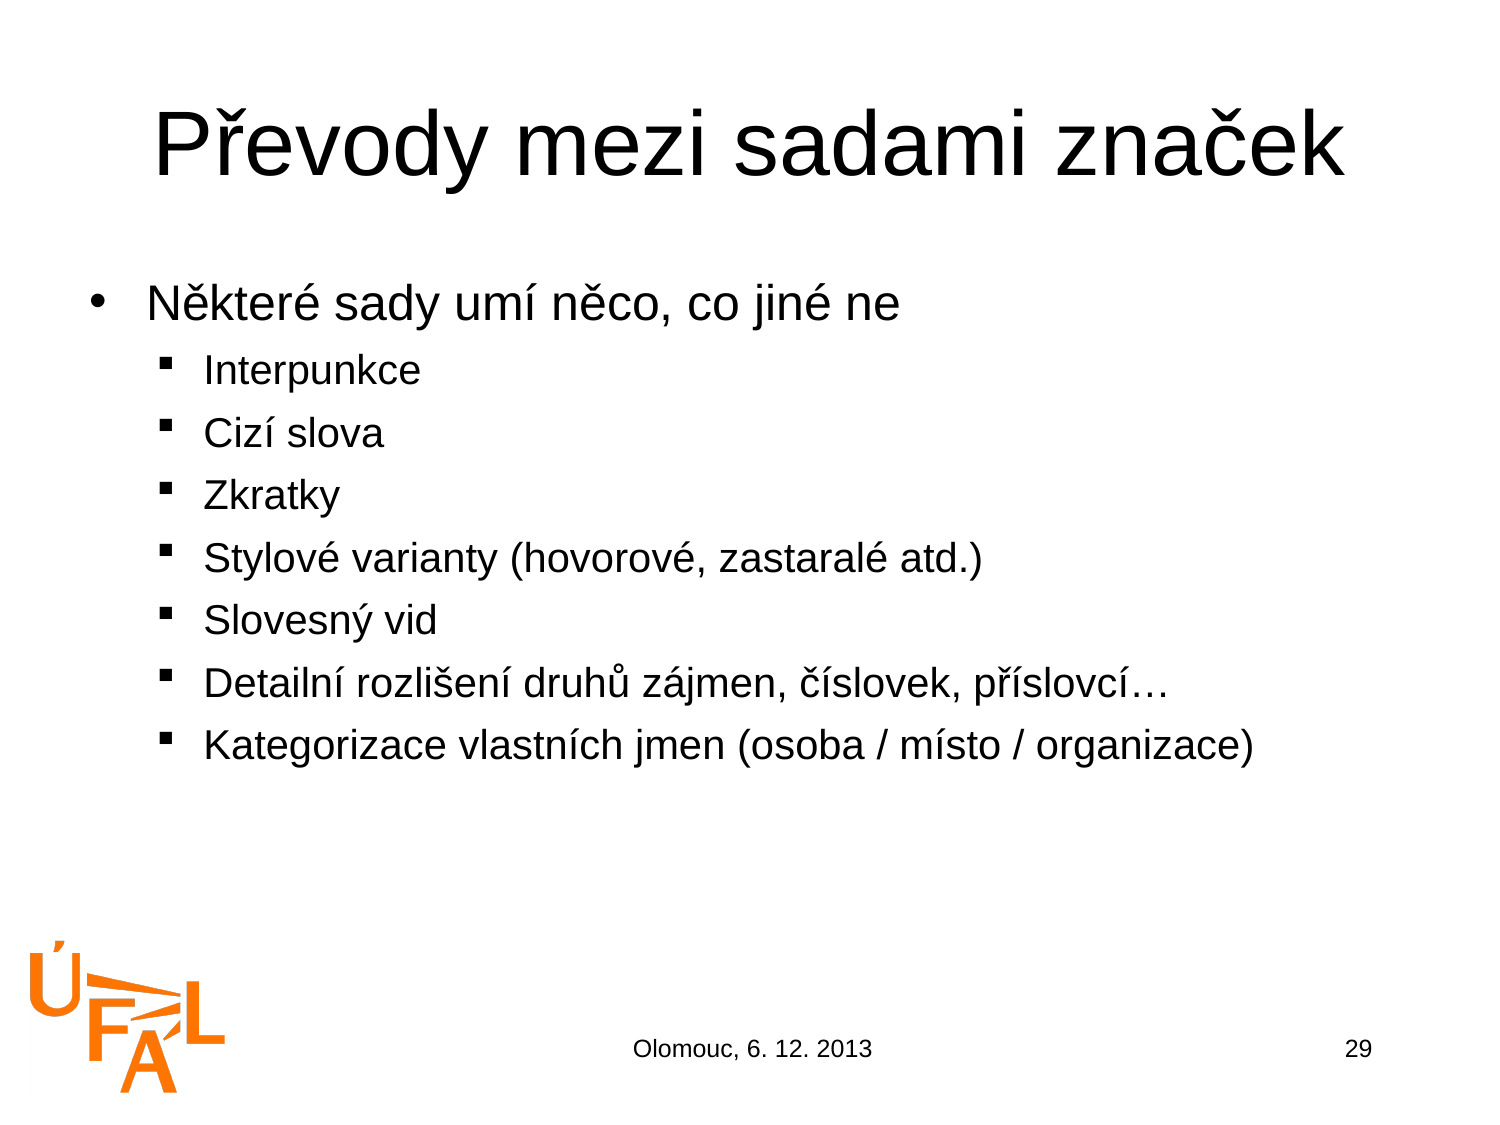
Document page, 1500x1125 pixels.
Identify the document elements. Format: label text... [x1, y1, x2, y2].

title Převody mezi sadami značek [75, 14, 1426, 262]
picture [29, 940, 225, 1093]
list Některé sady umí něco, co jiné ne Interpunkce Cizí slova Zkratky Stylové varianty (hovorové, zastaralé atd.) Slovesný vid Detailní rozlišení druhů zájmen, číslovek, příslovcí… Kategorizace vlastních jmen (osoba / místo / organizace) [75, 262, 1426, 932]
